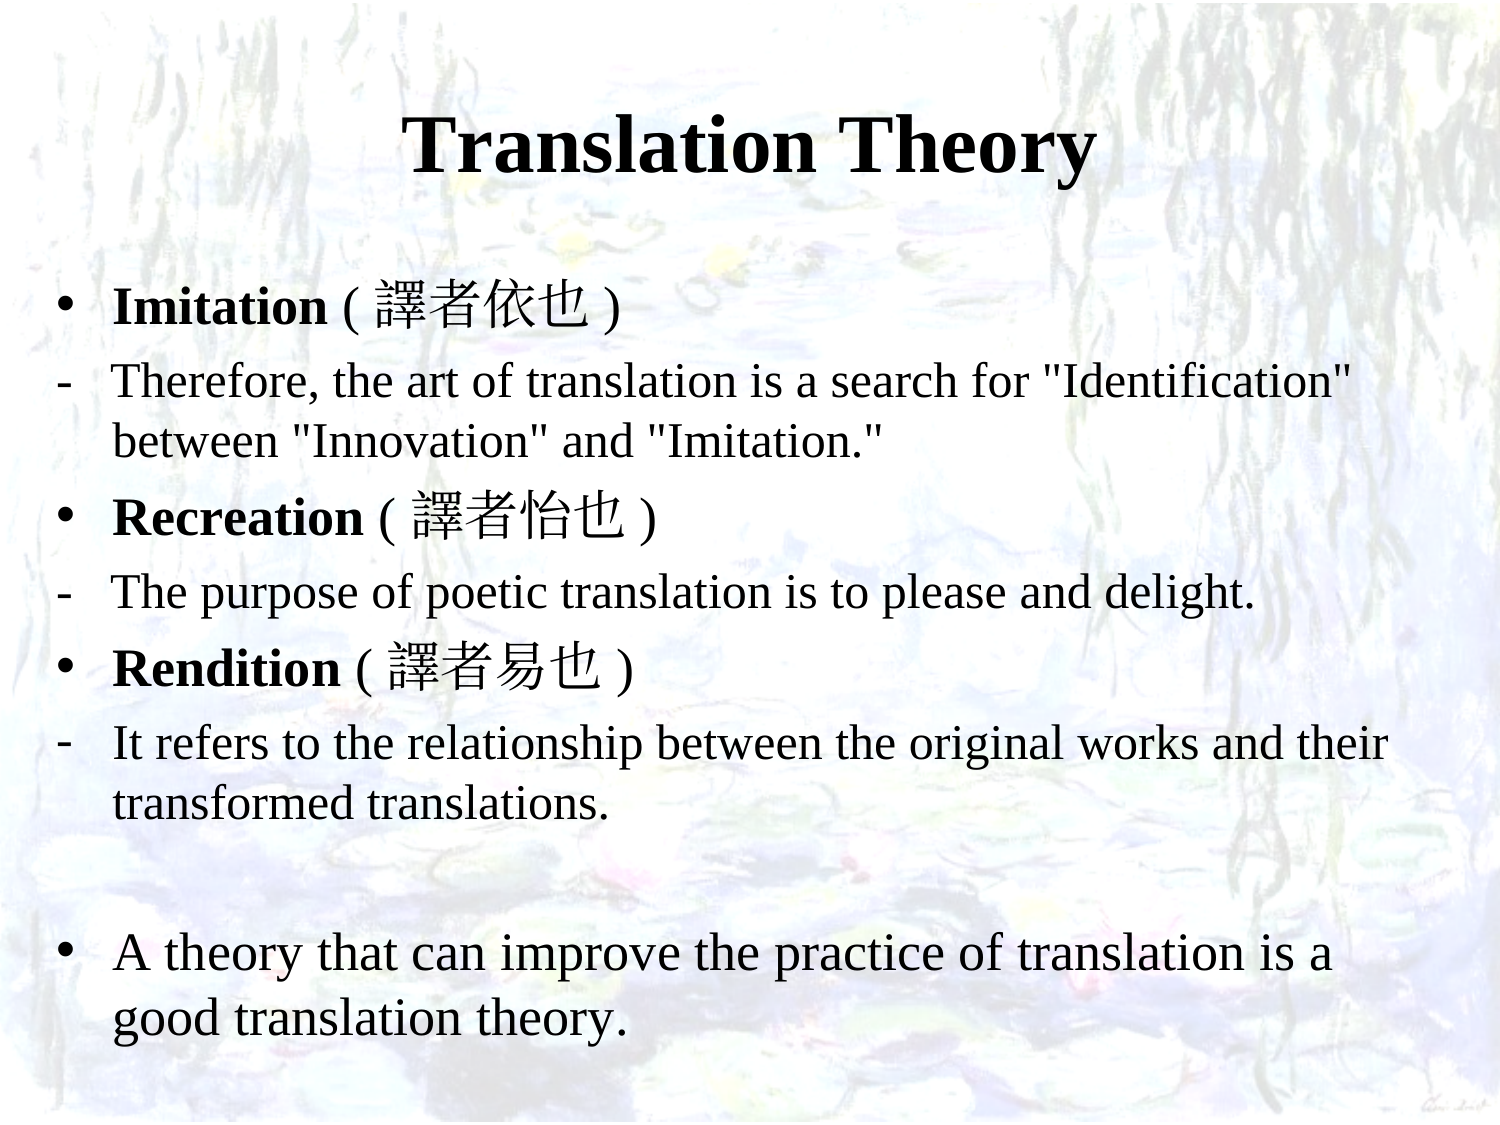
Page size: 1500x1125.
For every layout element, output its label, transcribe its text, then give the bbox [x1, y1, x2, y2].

picture [0, 3, 1500, 1122]
title Translation Theory [75, 45, 1426, 233]
list Imitation (譯者依也) - Therefore, the art of translation is a search for "Identification" between "Innovation" and "Imitation." Recreation (譯者怡也) - The purpose of poetic translation is to please and delight. Rendition (譯者易也) It refers to the relationship between the original works and their transformed translations. A theory that can improve the practice of translation is a good translation theory. [41, 262, 1447, 1094]
